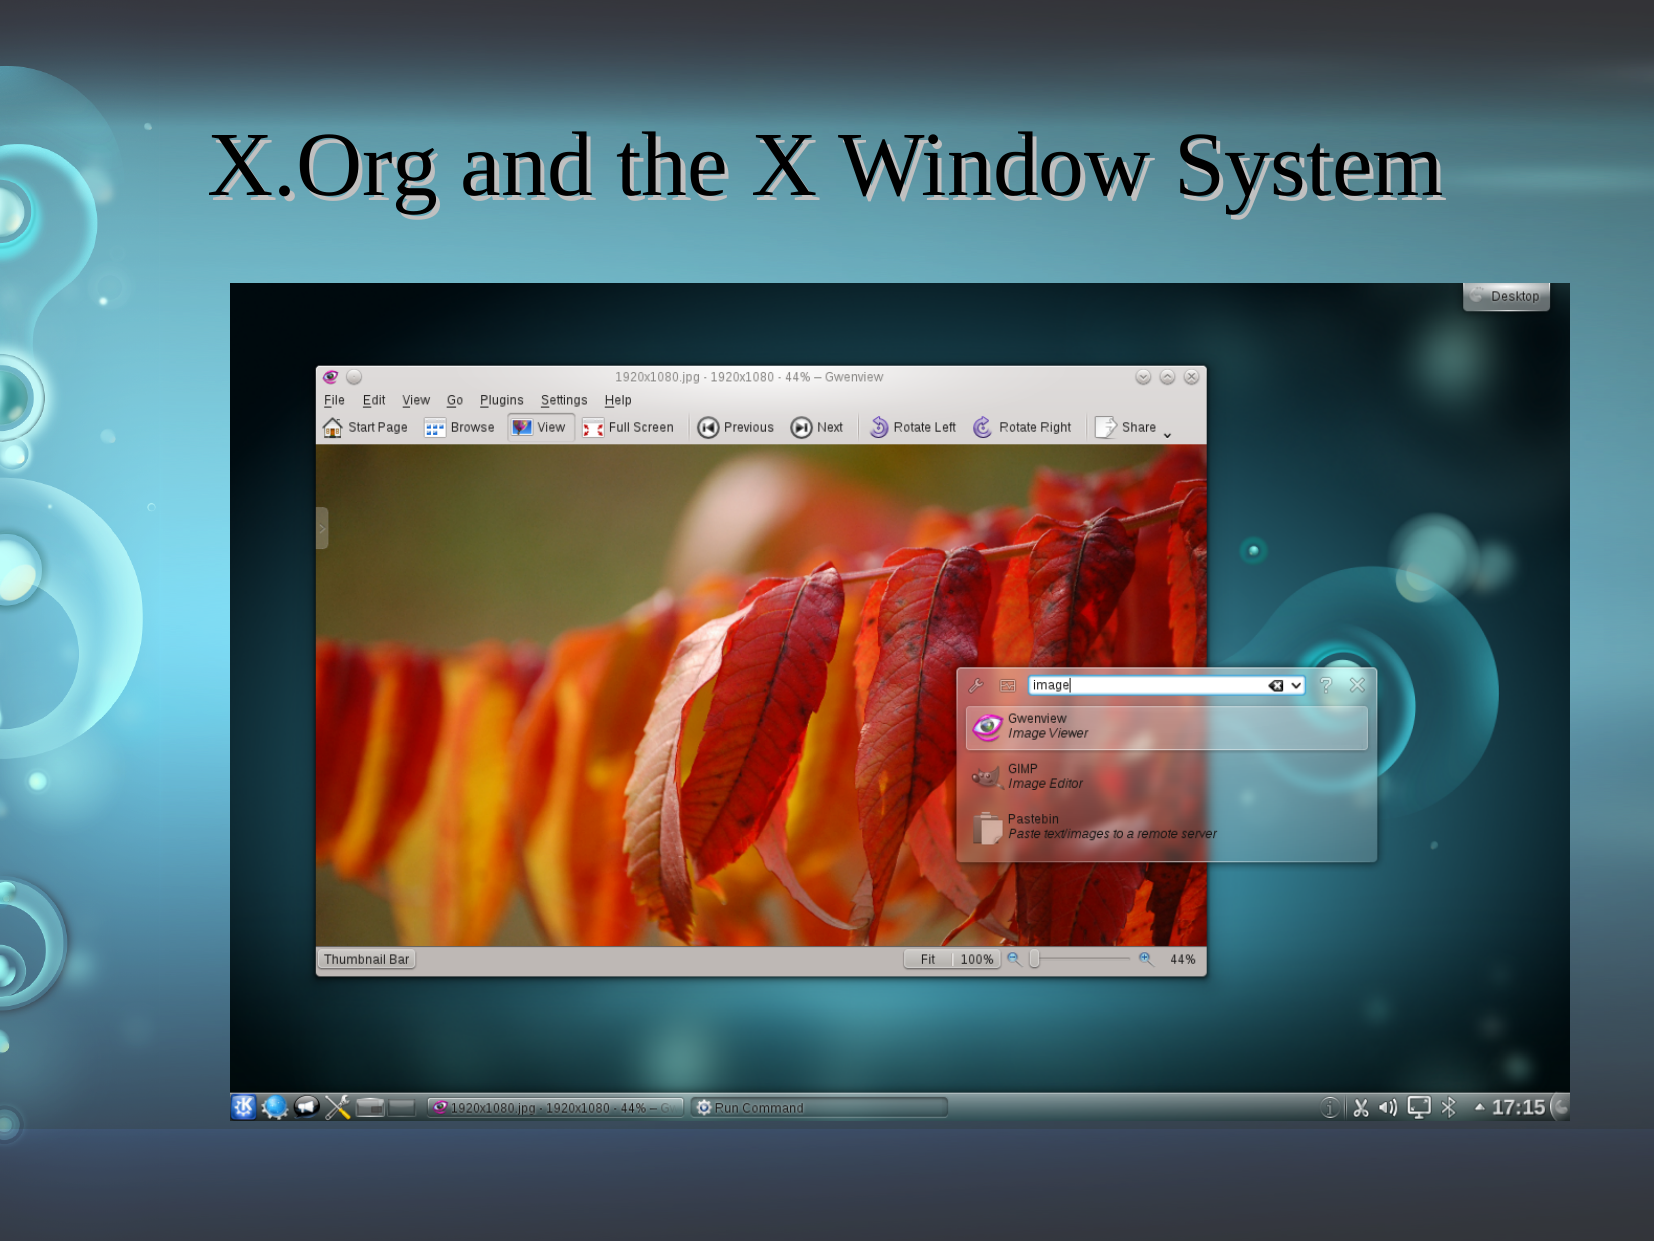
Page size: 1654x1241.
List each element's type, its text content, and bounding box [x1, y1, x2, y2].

picture [230, 283, 1570, 1121]
title X.Org and the X Window System [82, 61, 1571, 269]
